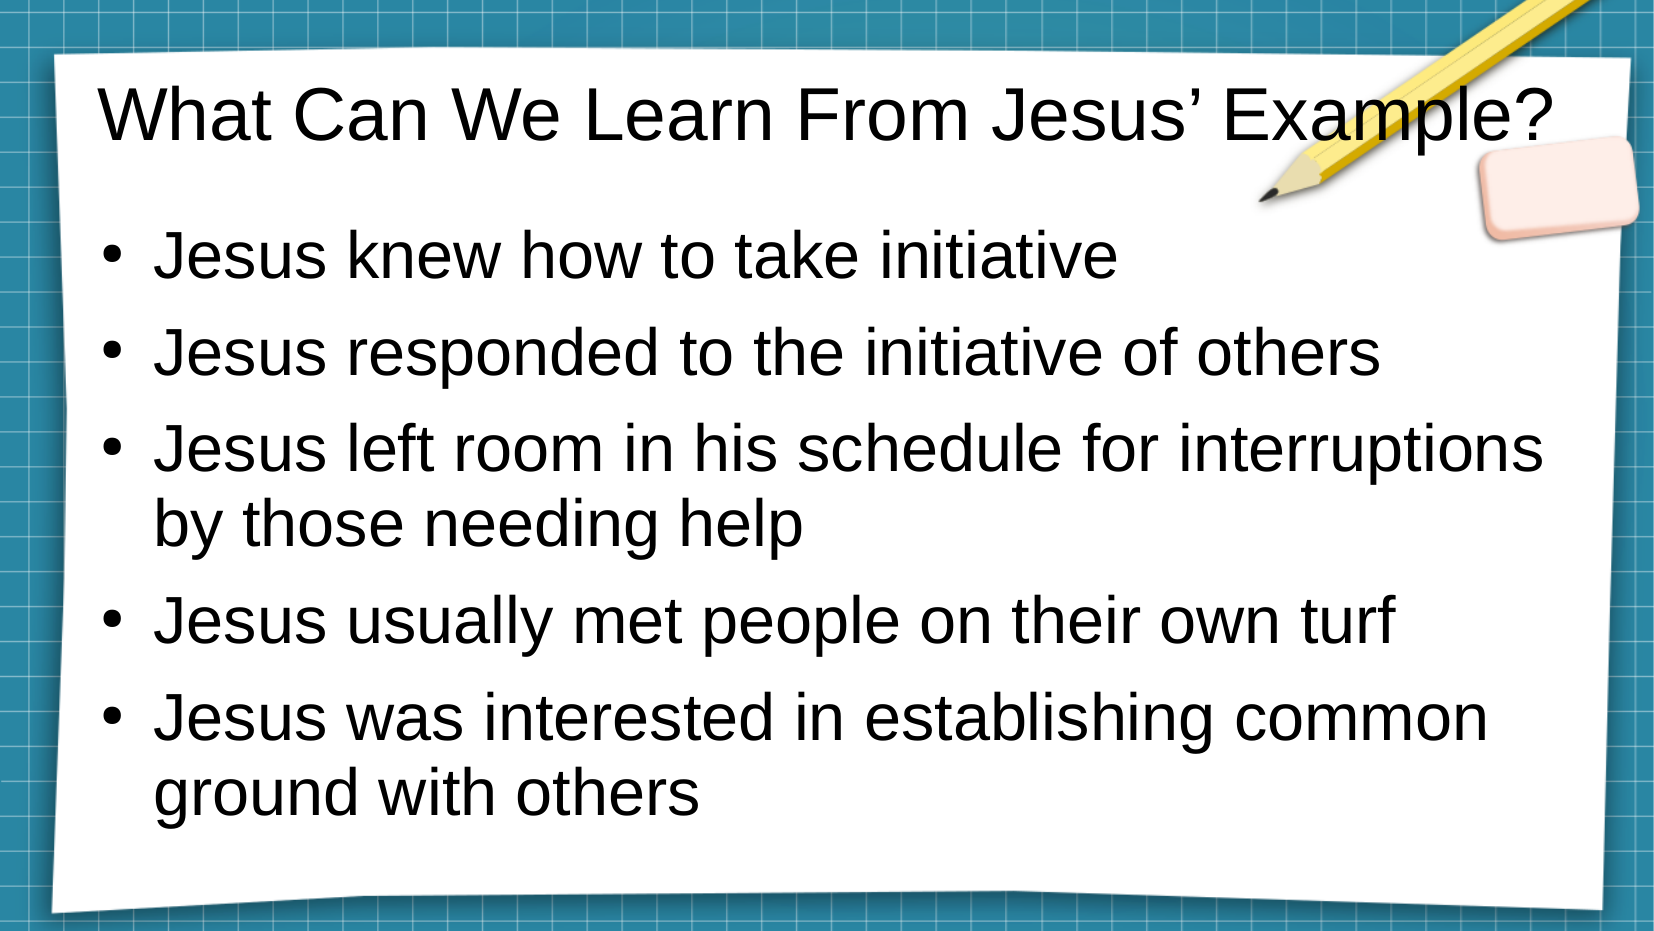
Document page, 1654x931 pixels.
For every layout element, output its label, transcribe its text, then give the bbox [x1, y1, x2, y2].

list Jesus knew how to take initiative Jesus responded to the initiative of others Jesus left room in his schedule for interruptions by those needing help Jesus usually met people on their own turf Jesus was interested in establishing common ground with others [82, 217, 1576, 863]
title What Can We Learn From Jesus’ Example? [82, 37, 1571, 193]
picture [0, 0, 1654, 931]
